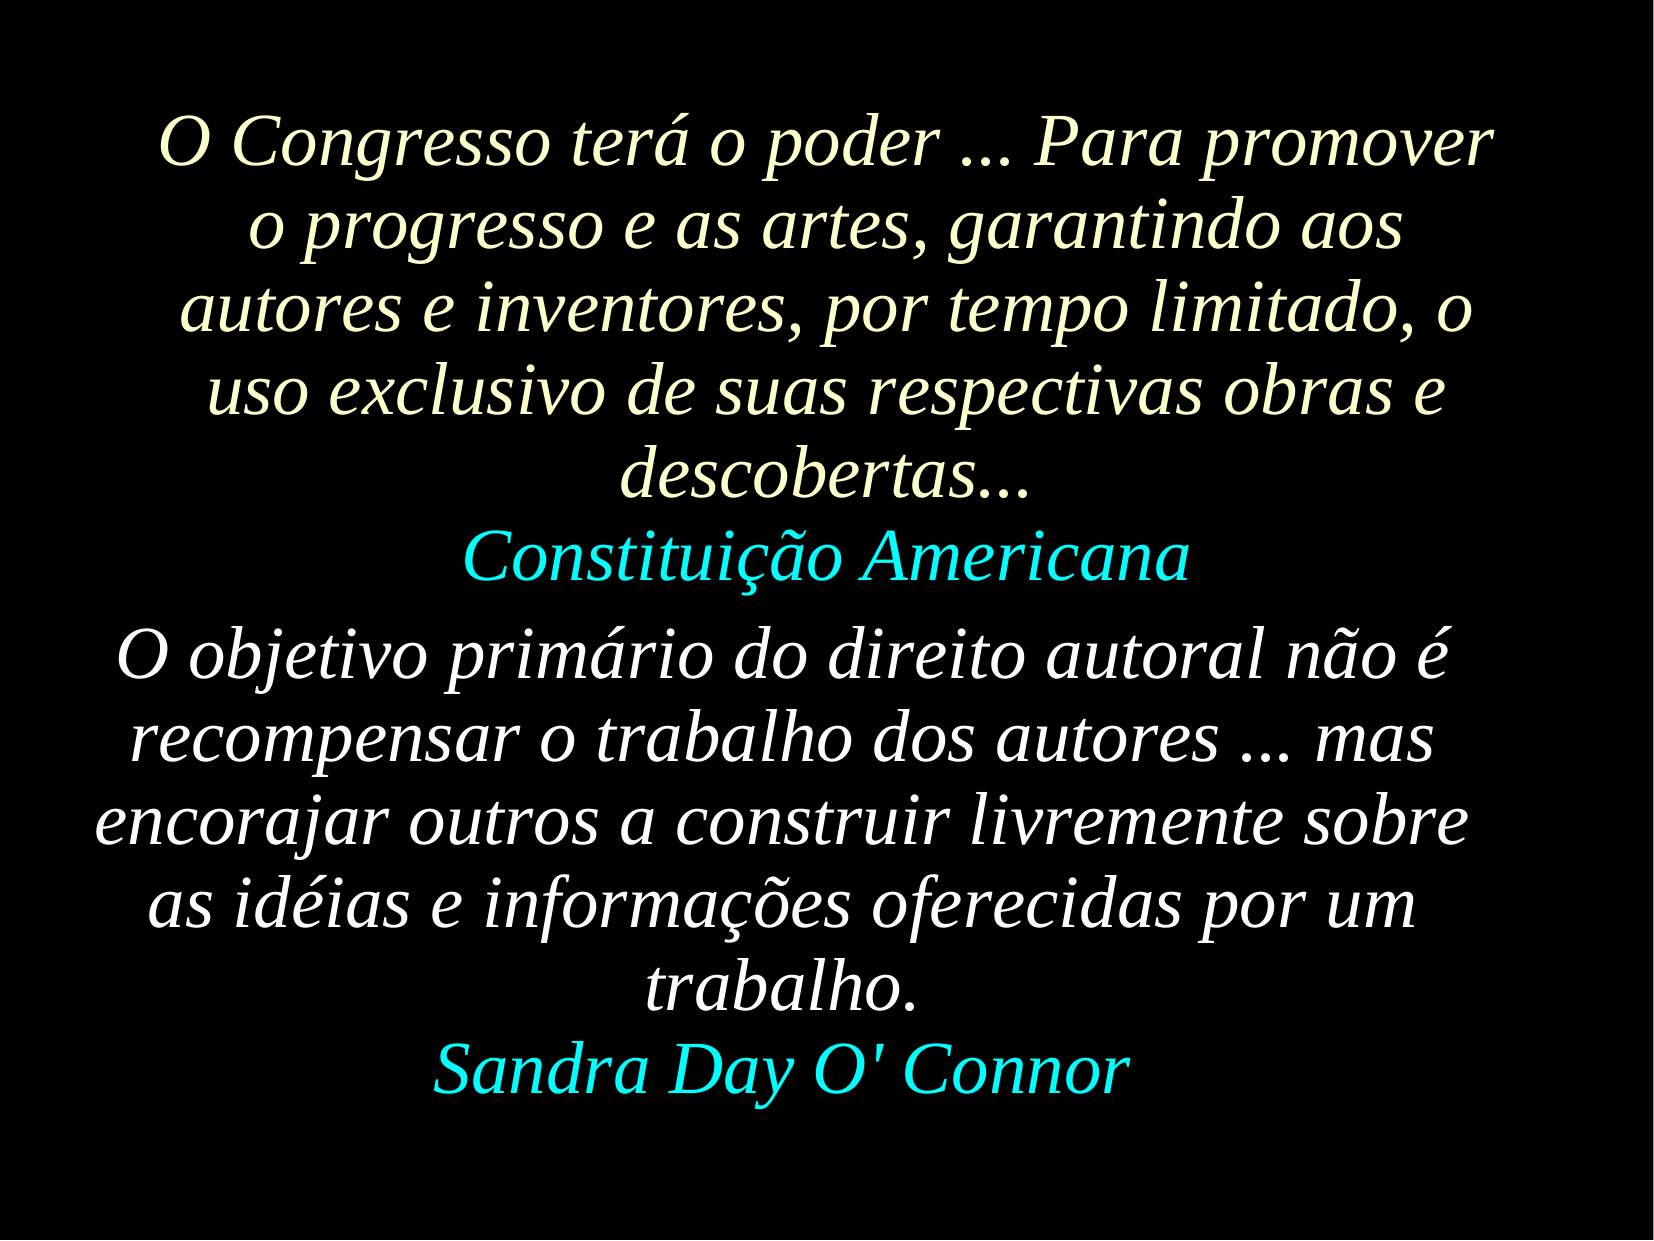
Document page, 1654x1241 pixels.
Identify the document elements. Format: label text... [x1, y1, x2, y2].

text_box O objetivo primário do direito autoral não é recompensar o trabalho dos autores ... mas encorajar outros a construir livremente sobre as idéias e informações oferecidas por um trabalho. Sandra Day O' Connor [94, 611, 1555, 1193]
title O Congresso terá o poder ... Para promover o progresso e as artes, garantindo aos autores e inventores, por tempo limitado, o uso exclusivo de suas respectivas obras e descobertas... Constituição Americana [124, 0, 1530, 605]
